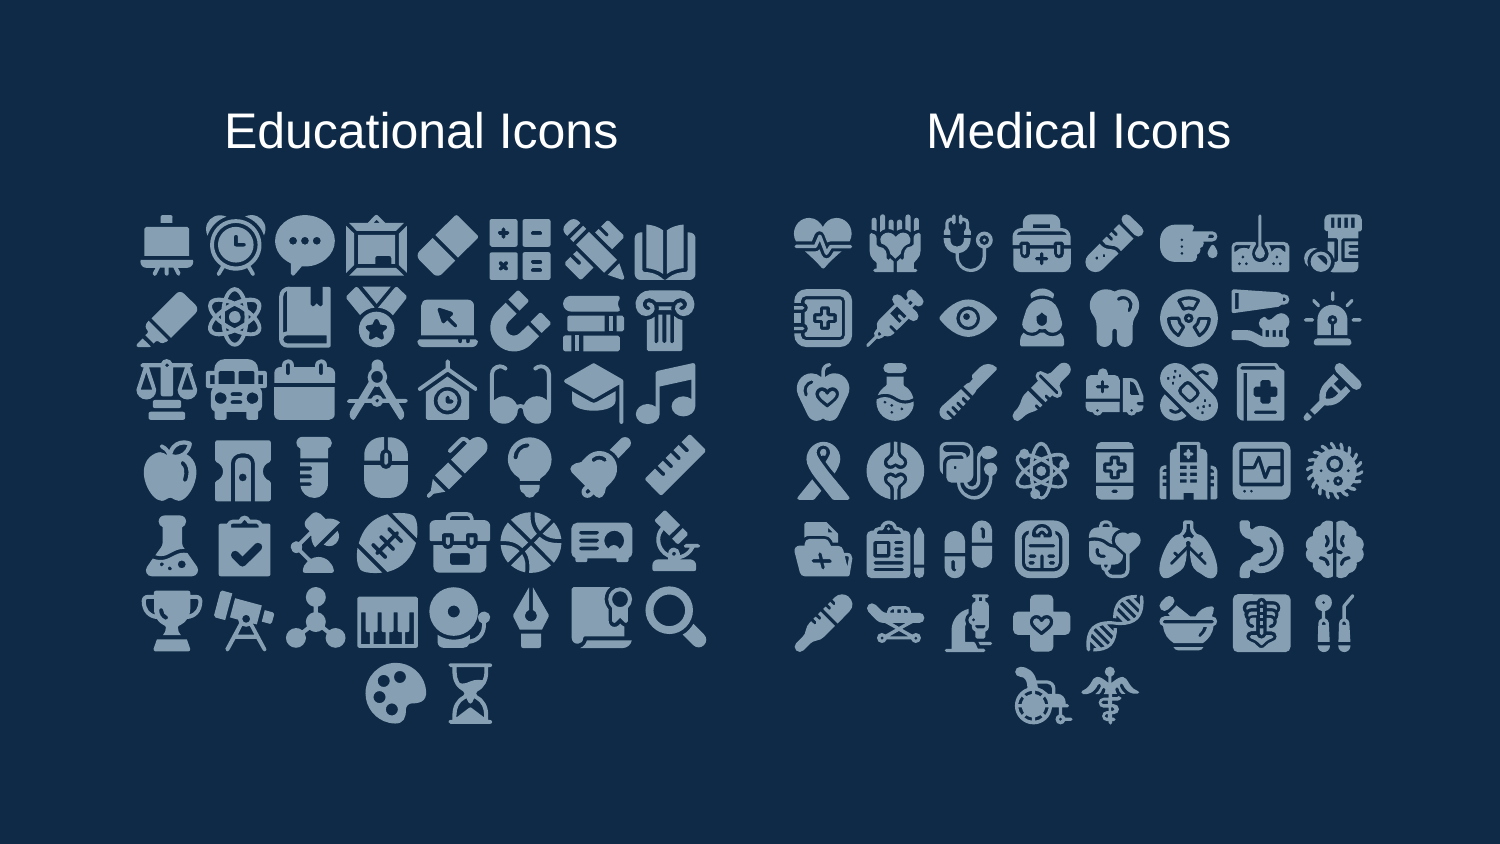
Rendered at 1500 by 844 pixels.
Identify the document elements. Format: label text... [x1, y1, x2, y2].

text_box [1096, 442, 1134, 449]
text_box [300, 462, 328, 498]
text_box [794, 306, 805, 310]
text_box [794, 234, 853, 256]
text_box [364, 465, 408, 498]
text_box [1173, 647, 1204, 651]
text_box [274, 359, 336, 383]
text_box [274, 387, 335, 420]
text_box [210, 219, 262, 276]
text_box [1159, 520, 1218, 579]
text_box [682, 623, 707, 648]
text_box [141, 590, 203, 636]
text_box [896, 232, 921, 273]
text_box [616, 315, 625, 332]
text_box [563, 219, 581, 236]
text_box [1207, 244, 1218, 259]
text_box [1315, 594, 1332, 642]
text_box [609, 437, 631, 459]
text_box [1344, 241, 1359, 259]
text_box [205, 359, 267, 420]
text_box [943, 214, 956, 235]
text_box [1012, 390, 1043, 422]
text_box [1331, 291, 1335, 302]
text_box [1160, 289, 1218, 347]
text_box [645, 434, 706, 496]
text_box [155, 515, 187, 557]
text_box [490, 302, 540, 352]
text_box [542, 522, 562, 539]
text_box [1169, 441, 1208, 500]
text_box [1317, 304, 1348, 336]
text_box [1324, 214, 1362, 273]
text_box [275, 215, 335, 276]
text_box [963, 363, 997, 396]
text_box [575, 335, 579, 351]
text_box [1022, 245, 1027, 256]
text_box [595, 220, 624, 250]
text_box [1327, 241, 1335, 259]
text_box [867, 603, 925, 643]
text_box [1231, 289, 1290, 314]
text_box [645, 586, 693, 635]
text_box [646, 224, 664, 274]
text_box [658, 306, 672, 311]
text_box [445, 537, 450, 546]
text_box [421, 299, 474, 336]
text_box [914, 567, 925, 579]
text_box [323, 530, 340, 547]
text_box [567, 315, 605, 332]
text_box [1312, 299, 1320, 308]
text_box [939, 389, 971, 420]
text_box [145, 552, 199, 577]
text_box [1086, 368, 1120, 399]
text_box [666, 224, 684, 274]
text_box [804, 522, 839, 543]
text_box [387, 437, 408, 461]
text_box [417, 339, 478, 348]
text_box [887, 441, 905, 466]
text_box [804, 299, 842, 337]
text_box [143, 440, 197, 501]
text_box [896, 219, 903, 231]
text_box [1159, 605, 1218, 644]
text_box [570, 225, 587, 242]
text_box [944, 608, 986, 653]
text_box [1232, 594, 1291, 653]
text_box [1089, 289, 1140, 347]
text_box [646, 314, 683, 352]
text_box [913, 527, 925, 565]
text_box [144, 226, 190, 256]
text_box [534, 512, 551, 532]
text_box [1020, 332, 1065, 347]
text_box [513, 587, 549, 630]
text_box [905, 214, 911, 233]
text_box [563, 295, 620, 312]
text_box [426, 479, 446, 498]
text_box [1236, 363, 1285, 421]
text_box [1014, 520, 1069, 579]
text_box [1096, 486, 1134, 500]
text_box [1089, 532, 1141, 579]
text_box [806, 441, 850, 500]
text_box [435, 462, 463, 490]
text_box [522, 252, 551, 280]
text_box [1303, 412, 1312, 421]
text_box [571, 587, 625, 644]
text_box [347, 359, 408, 421]
text_box [563, 335, 572, 352]
text_box [489, 219, 518, 247]
text_box [140, 259, 194, 276]
text_box [1338, 645, 1351, 653]
text_box [797, 479, 822, 500]
text_box [364, 437, 385, 461]
text_box [433, 545, 487, 573]
text_box [435, 215, 479, 258]
text_box [580, 640, 632, 649]
text_box [609, 316, 613, 331]
text_box [1088, 520, 1120, 545]
text_box [261, 610, 275, 624]
text_box [358, 234, 396, 264]
text_box [1086, 594, 1144, 652]
text_box [357, 596, 418, 648]
text_box [866, 289, 924, 347]
text_box [794, 538, 853, 577]
text_box [1012, 214, 1071, 246]
text_box [944, 556, 966, 579]
text_box [1159, 465, 1167, 500]
text_box [225, 598, 267, 652]
text_box [1254, 214, 1265, 259]
text_box [507, 437, 552, 481]
text_box [533, 536, 562, 563]
text_box [1160, 363, 1218, 421]
text_box Educational Icons [135, 83, 707, 163]
text_box [1085, 243, 1119, 273]
text_box [489, 364, 552, 424]
text_box [346, 287, 375, 316]
text_box [1317, 645, 1330, 653]
text_box [1310, 251, 1332, 272]
text_box [794, 611, 835, 652]
text_box [978, 641, 993, 646]
text_box [1231, 313, 1290, 348]
text_box [208, 287, 262, 347]
text_box [1336, 520, 1364, 579]
text_box [939, 299, 997, 337]
text_box [971, 520, 993, 543]
text_box [510, 512, 537, 540]
text_box [489, 252, 518, 280]
text_box [823, 594, 853, 624]
text_box [1121, 214, 1144, 237]
text_box [794, 289, 853, 348]
text_box [279, 286, 331, 348]
text_box [1310, 374, 1351, 415]
text_box [820, 448, 827, 456]
text_box [346, 225, 355, 273]
text_box [939, 441, 998, 500]
text_box [877, 376, 914, 401]
text_box [206, 215, 227, 236]
text_box [1210, 465, 1218, 500]
text_box [1338, 594, 1355, 642]
text_box [1306, 442, 1364, 500]
text_box [1345, 299, 1354, 308]
text_box [136, 338, 151, 348]
text_box [160, 215, 173, 223]
text_box [866, 520, 911, 579]
text_box [971, 545, 993, 568]
text_box [152, 399, 182, 409]
text_box [796, 363, 850, 421]
text_box [794, 313, 801, 323]
text_box [508, 290, 529, 311]
text_box [958, 214, 971, 235]
text_box [866, 442, 925, 500]
text_box [968, 594, 989, 639]
text_box [913, 217, 919, 232]
text_box [876, 397, 914, 421]
text_box [285, 587, 346, 648]
text_box [1160, 224, 1218, 262]
text_box [571, 522, 633, 563]
text_box [384, 452, 389, 465]
text_box [358, 514, 416, 573]
text_box [530, 312, 551, 333]
text_box [511, 554, 526, 573]
text_box [356, 547, 383, 574]
text_box [362, 286, 391, 304]
text_box [519, 484, 540, 498]
text_box [1014, 666, 1073, 725]
text_box [348, 214, 405, 231]
text_box [218, 515, 271, 577]
text_box [296, 436, 332, 459]
text_box [570, 451, 618, 498]
text_box [793, 217, 852, 243]
text_box [943, 231, 993, 273]
text_box [944, 530, 966, 553]
text_box [429, 512, 491, 542]
text_box [1313, 338, 1352, 346]
text_box [794, 326, 805, 331]
text_box [425, 376, 470, 420]
text_box [522, 219, 551, 247]
text_box [583, 335, 620, 352]
text_box [1304, 248, 1318, 267]
text_box [429, 587, 491, 648]
text_box [145, 320, 169, 344]
text_box [1305, 520, 1333, 578]
text_box [290, 512, 340, 573]
text_box [378, 286, 407, 316]
text_box [871, 217, 877, 232]
text_box [1232, 441, 1291, 500]
text_box [1102, 224, 1134, 252]
text_box [869, 233, 894, 273]
text_box [565, 250, 594, 280]
text_box [448, 663, 493, 724]
text_box [448, 436, 488, 474]
text_box [500, 545, 520, 563]
text_box [1013, 248, 1071, 273]
text_box [1030, 288, 1055, 299]
text_box [1160, 394, 1187, 421]
text_box [883, 363, 907, 374]
text_box [235, 457, 251, 502]
text_box [1122, 378, 1144, 416]
text_box [607, 263, 625, 280]
text_box [1239, 520, 1284, 579]
text_box [136, 359, 198, 400]
text_box [652, 510, 701, 572]
text_box [572, 391, 616, 411]
text_box [469, 537, 474, 546]
text_box [1022, 298, 1063, 333]
text_box [1096, 452, 1134, 483]
text_box [1085, 401, 1120, 416]
text_box [245, 215, 266, 236]
text_box [1351, 318, 1362, 322]
text_box [576, 231, 618, 273]
text_box [398, 225, 407, 273]
text_box [153, 639, 191, 652]
text_box [1303, 318, 1315, 322]
text_box [500, 522, 529, 549]
text_box [1159, 595, 1175, 611]
text_box [1057, 245, 1061, 256]
text_box [365, 662, 427, 724]
text_box [417, 359, 478, 392]
text_box [1013, 594, 1071, 652]
text_box [392, 512, 418, 539]
text_box [148, 411, 186, 420]
text_box Medical Icons [793, 83, 1365, 163]
text_box [1191, 363, 1218, 390]
text_box [151, 291, 198, 338]
text_box [1031, 362, 1071, 403]
text_box [521, 633, 542, 649]
text_box [635, 290, 695, 317]
text_box [525, 545, 551, 573]
text_box [635, 363, 696, 425]
text_box [888, 219, 894, 231]
text_box [1231, 241, 1290, 273]
text_box [608, 587, 633, 624]
text_box [564, 363, 624, 424]
text_box [887, 475, 905, 500]
text_box [215, 440, 271, 502]
text_box [358, 311, 395, 348]
text_box [1334, 363, 1362, 390]
text_box [1015, 441, 1070, 500]
text_box [417, 237, 456, 276]
text_box [805, 249, 842, 269]
text_box [672, 528, 688, 544]
text_box [880, 232, 911, 259]
text_box [349, 267, 405, 276]
text_box [214, 590, 233, 621]
text_box [1081, 666, 1140, 725]
text_box [634, 232, 696, 280]
text_box [880, 214, 886, 233]
